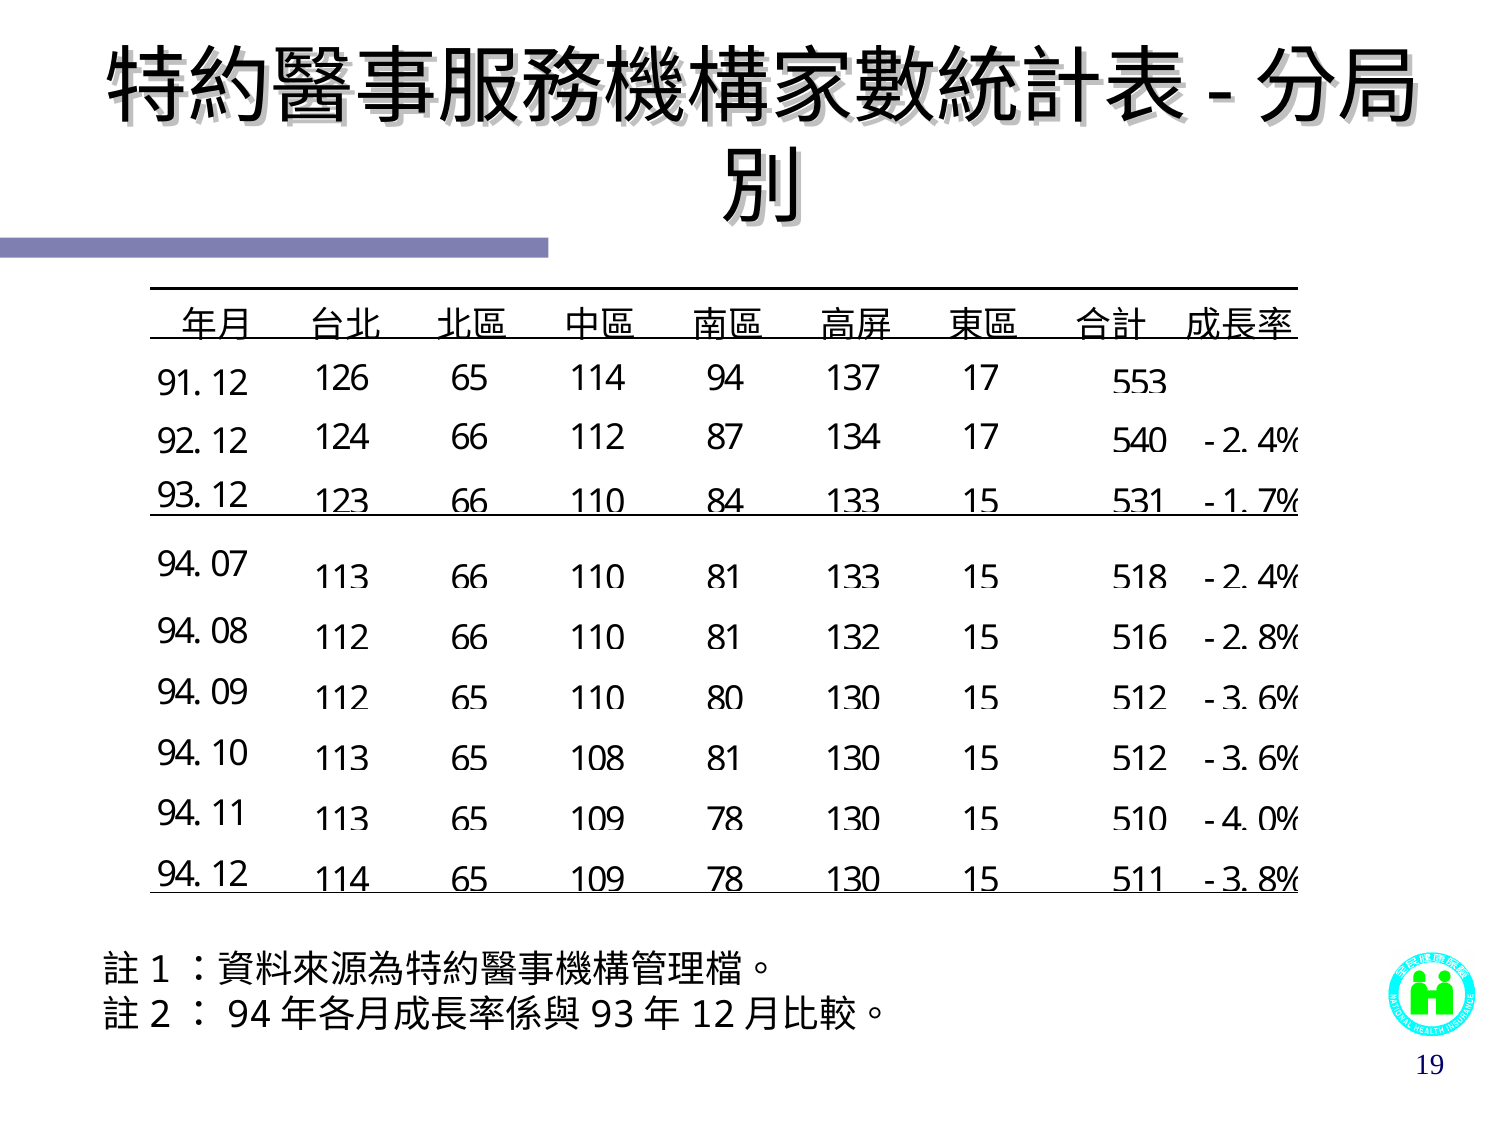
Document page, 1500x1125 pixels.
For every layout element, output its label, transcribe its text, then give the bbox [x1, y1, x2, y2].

text_box 註1：資料來源為特約醫事機構管理檔。 註2：94年各月成長率係與93年12月比較。 [87, 937, 1388, 1088]
title 特約醫事服務機構家數統計表-分局別 [62, 24, 1463, 213]
text_box [1400, 1037, 1476, 1125]
chart [150, 287, 1300, 895]
